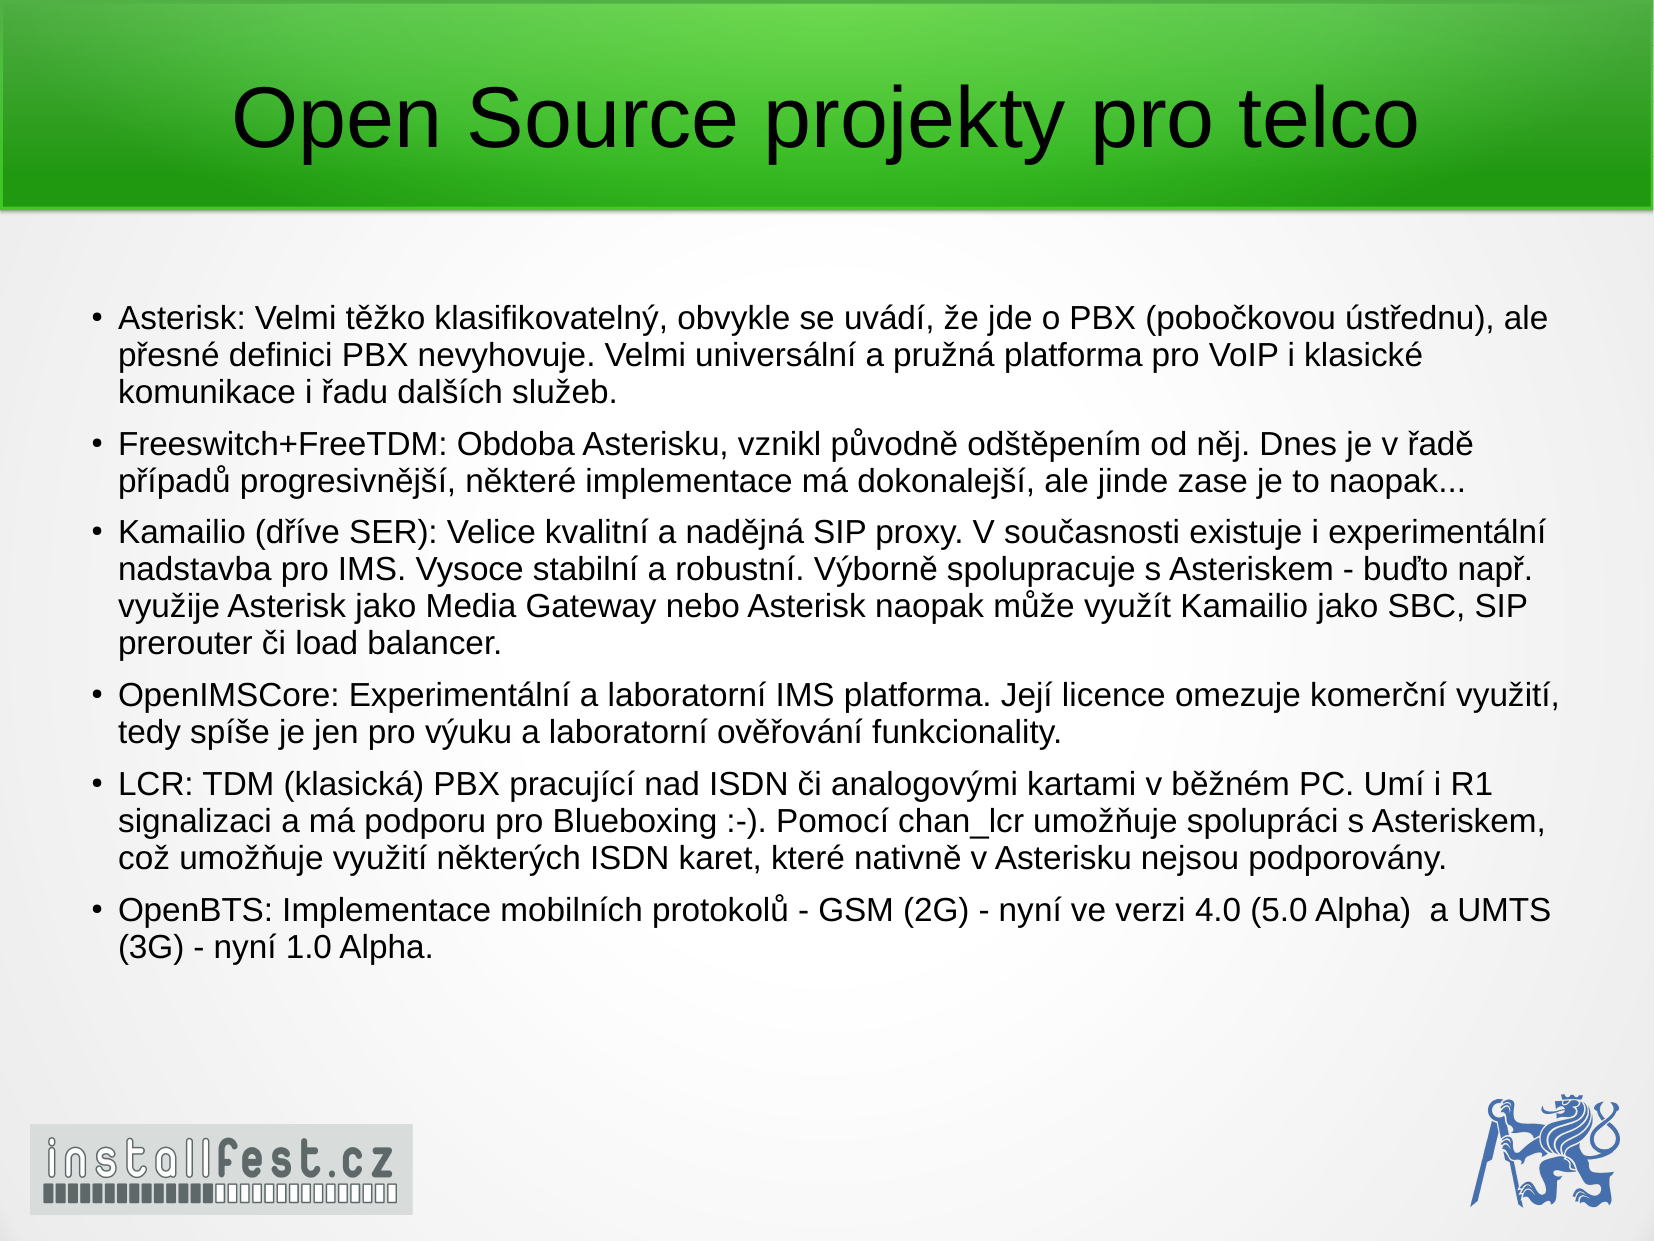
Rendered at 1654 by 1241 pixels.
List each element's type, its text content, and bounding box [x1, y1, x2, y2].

list Asterisk: Velmi těžko klasifikovatelný, obvykle se uvádí, že jde o PBX (pobočkovou ústřednu), ale přesné definici PBX nevyhovuje. Velmi universální a pružná platforma pro VoIP i klasické komunikace i řadu dalších služeb. Freeswitch+FreeTDM: Obdoba Asterisku, vznikl původně odštěpením od něj. Dnes je v řadě případů progresivnější, některé implementace má dokonalejší, ale jinde zase je to naopak... Kamailio (dříve SER): Velice kvalitní a nadějná SIP proxy. V současnosti existuje i experimentální nadstavba pro IMS. Vysoce stabilní a robustní. Výborně spolupracuje s Asteriskem - buďto např. využije Asterisk jako Media Gateway nebo Asterisk naopak může využít Kamailio jako SBC, SIP prerouter či load balancer. OpenIMSCore: Experimentální a laboratorní IMS platforma. Její licence omezuje komerční využití, tedy spíše je jen pro výuku a laboratorní ověřování funkcionality. LCR: TDM (klasická) PBX pracující nad ISDN či analogovými kartami v běžném PC. Umí i R1 signalizaci a má podporu pro Blueboxing :-). Pomocí chan_lcr umožňuje spolupráci s Asteriskem, což umožňuje využití některých ISDN karet, které nativně v Asterisku nejsou podporovány. OpenBTS: Implementace mobilních protokolů - GSM (2G) - nyní ve verzi 4.0 (5.0 Alpha) a UMTS (3G) - nyní 1.0 Alpha. [82, 299, 1571, 1019]
picture [30, 1124, 413, 1215]
picture [1470, 1094, 1620, 1208]
title Open Source projekty pro telco [82, 47, 1571, 189]
